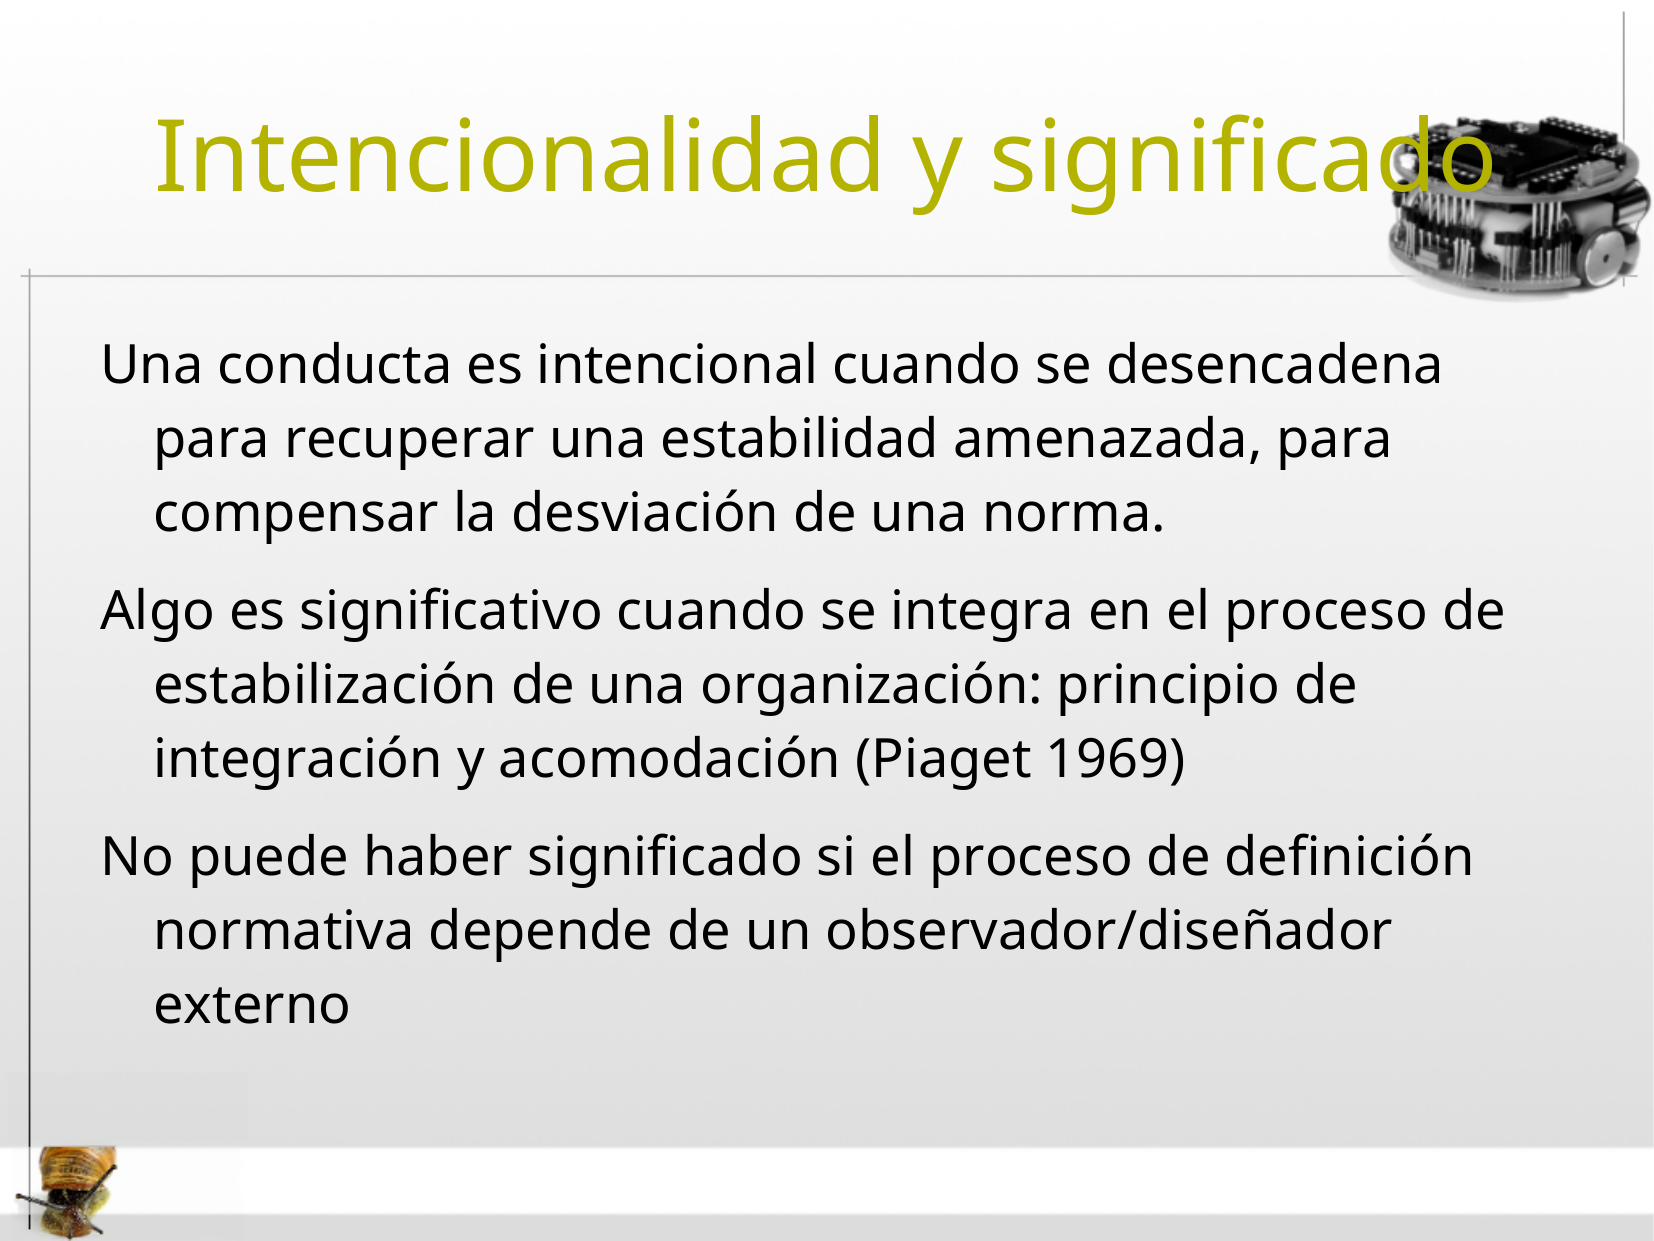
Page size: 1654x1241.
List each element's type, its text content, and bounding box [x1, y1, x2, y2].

list Una conducta es intencional cuando se desencadena para recuperar una estabilidad amenazada, para compensar la desviación de una norma. Algo es significativo cuando se integra en el proceso de estabilización de una organización: principio de integración y acomodación (Piaget 1969) No puede haber significado si el proceso de definición normativa depende de un observador/diseñador externo [82, 325, 1571, 1130]
title Intencionalidad y significado [82, 56, 1571, 250]
picture [0, 0, 1654, 1241]
